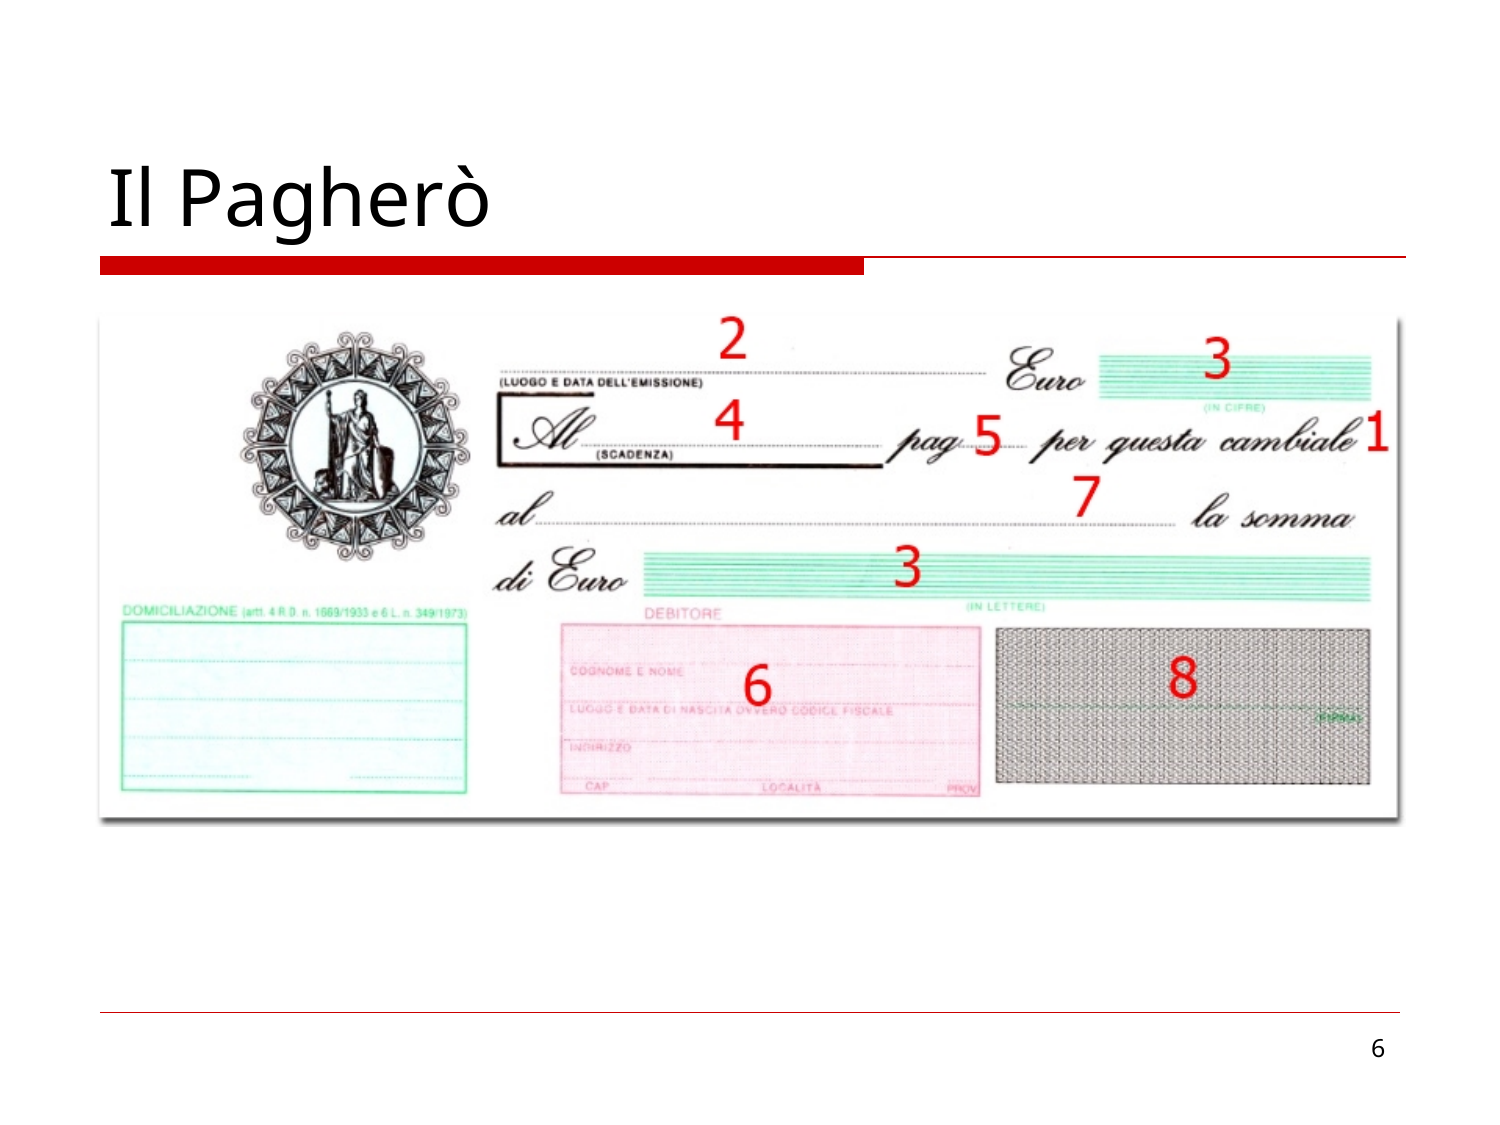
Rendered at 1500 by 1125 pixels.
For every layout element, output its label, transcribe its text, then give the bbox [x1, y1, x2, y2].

picture [95, 312, 1406, 827]
title Il Pagherò [94, 50, 1407, 250]
